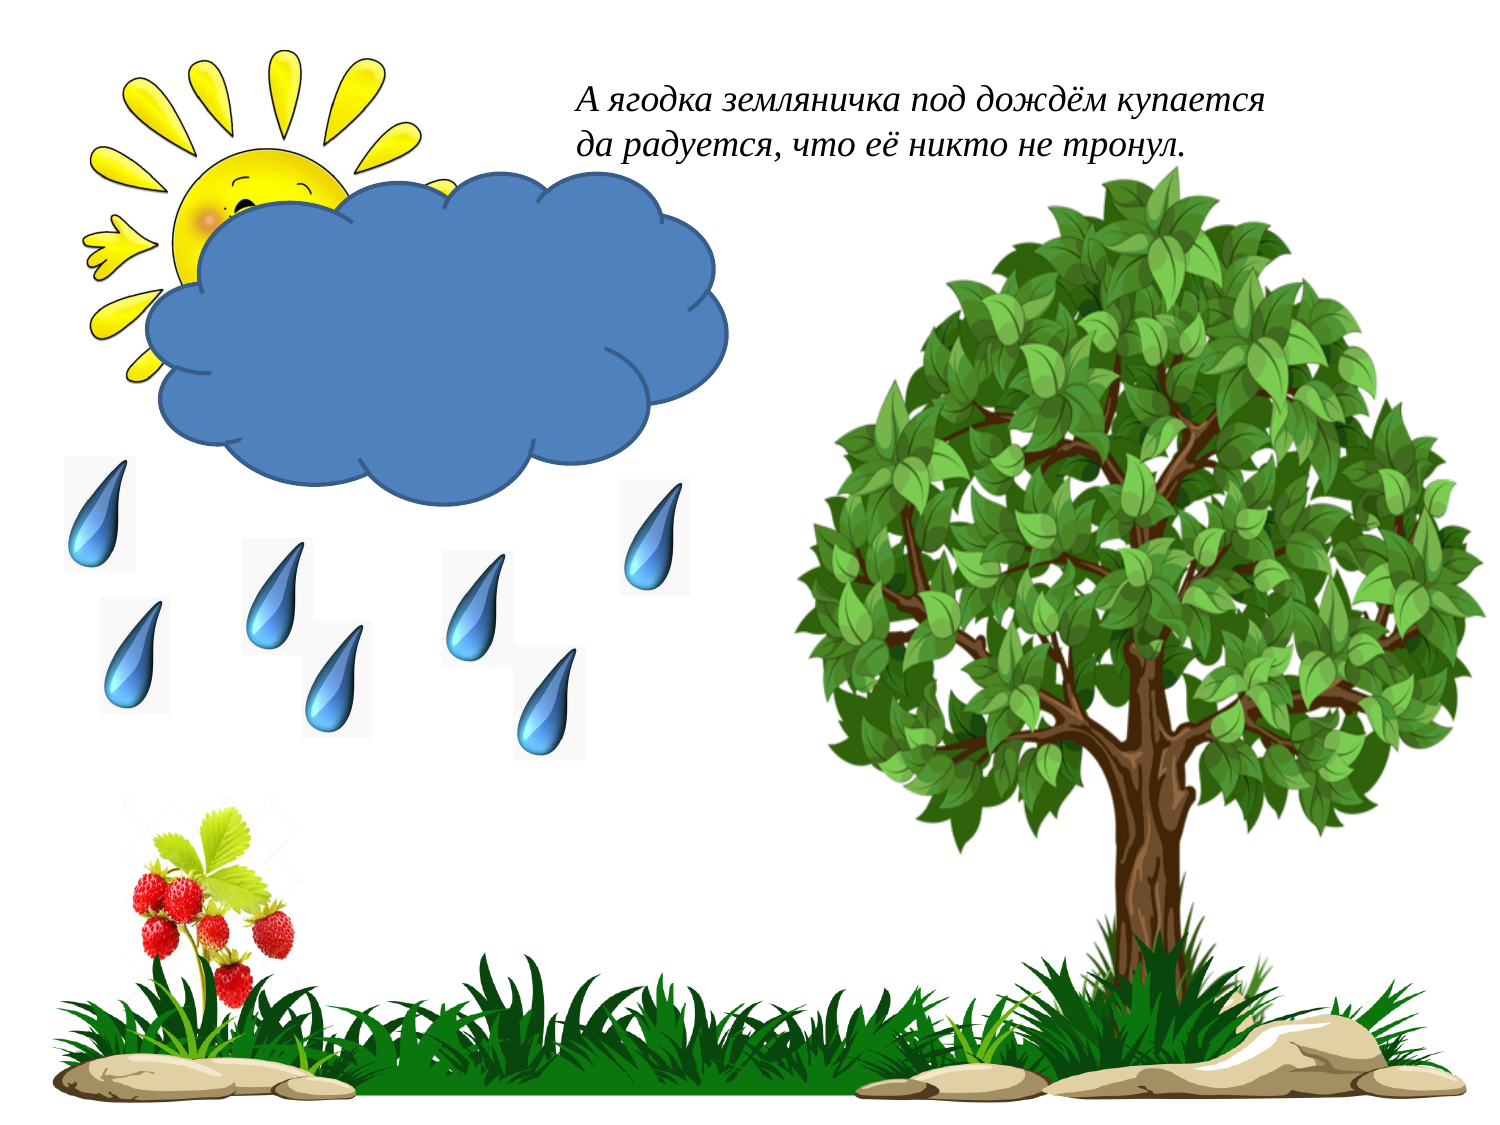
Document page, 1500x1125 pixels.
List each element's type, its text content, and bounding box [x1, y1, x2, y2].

picture [64, 42, 467, 445]
picture [620, 479, 691, 596]
picture [242, 538, 372, 738]
picture [29, 149, 1500, 1106]
text_box [147, 173, 727, 505]
picture [100, 597, 171, 714]
text_box А ягодка земляничка под дождём купается да радуется, что её никто не тронул. [561, 66, 1311, 171]
picture [64, 456, 136, 573]
picture [442, 550, 585, 762]
